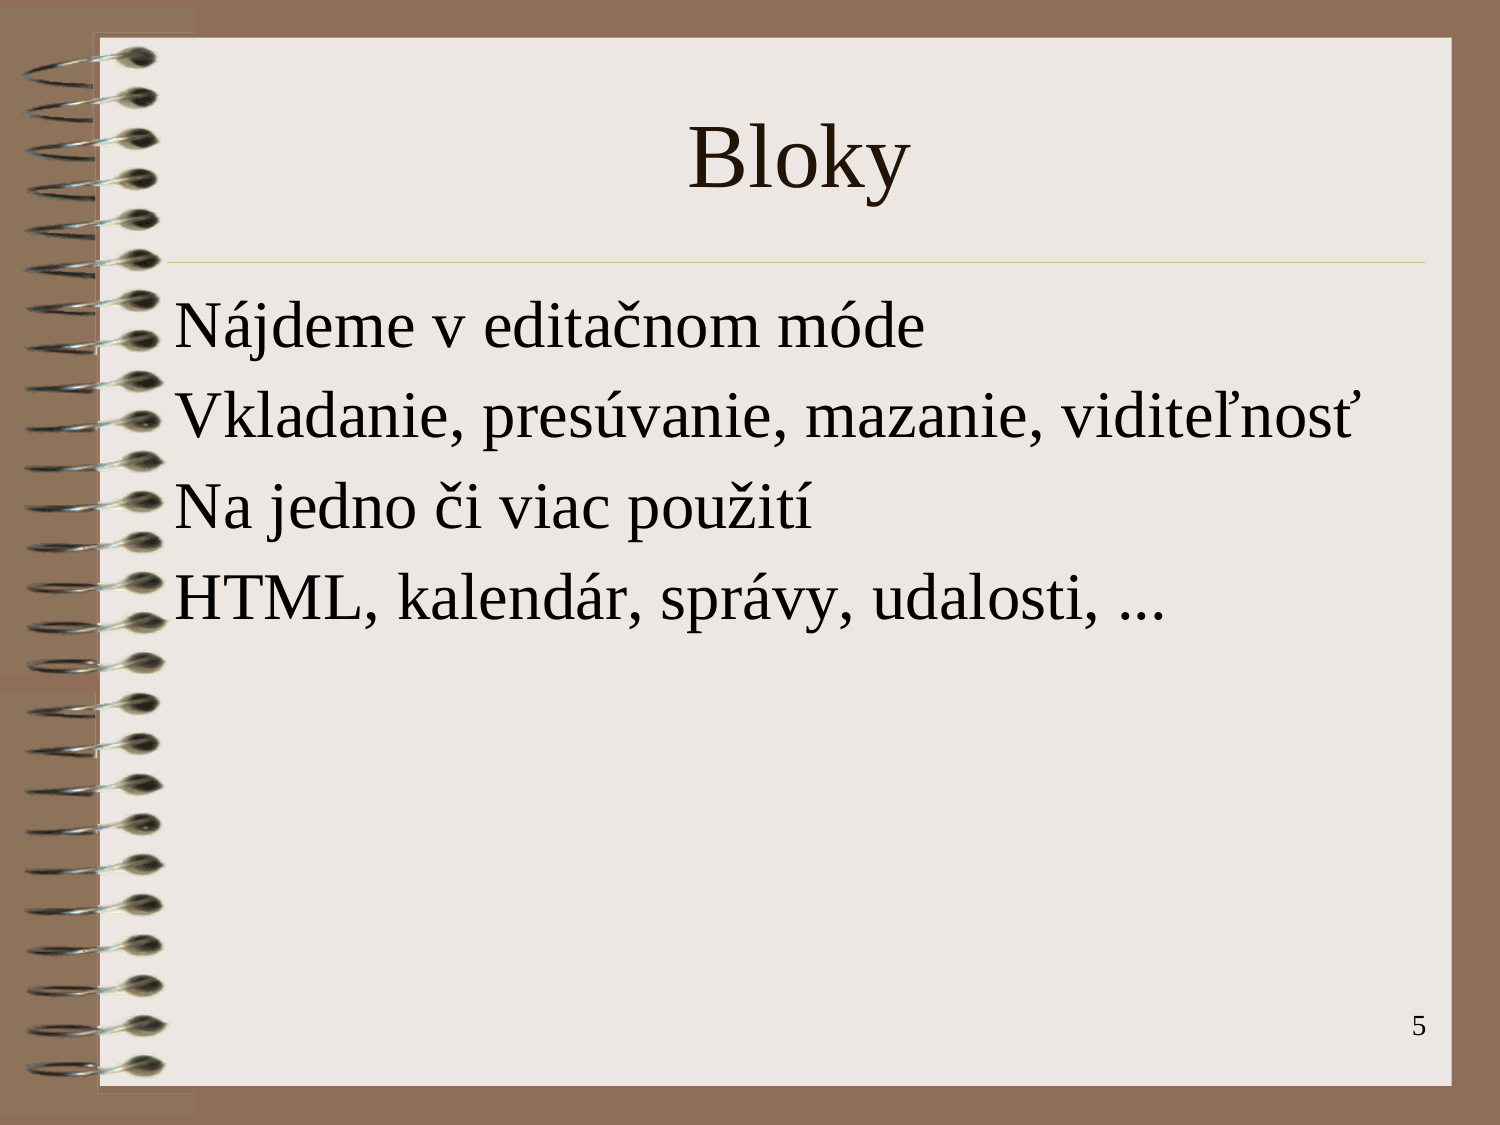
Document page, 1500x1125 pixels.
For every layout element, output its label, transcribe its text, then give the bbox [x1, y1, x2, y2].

picture [0, 8, 194, 674]
picture [0, 692, 194, 1115]
list Nájdeme v editačnom móde Vkladanie, presúvanie, mazanie, viditeľnosť Na jedno či viac použití HTML, kalendár, správy, udalosti, ... [174, 287, 1425, 963]
title Bloky [174, 38, 1425, 274]
